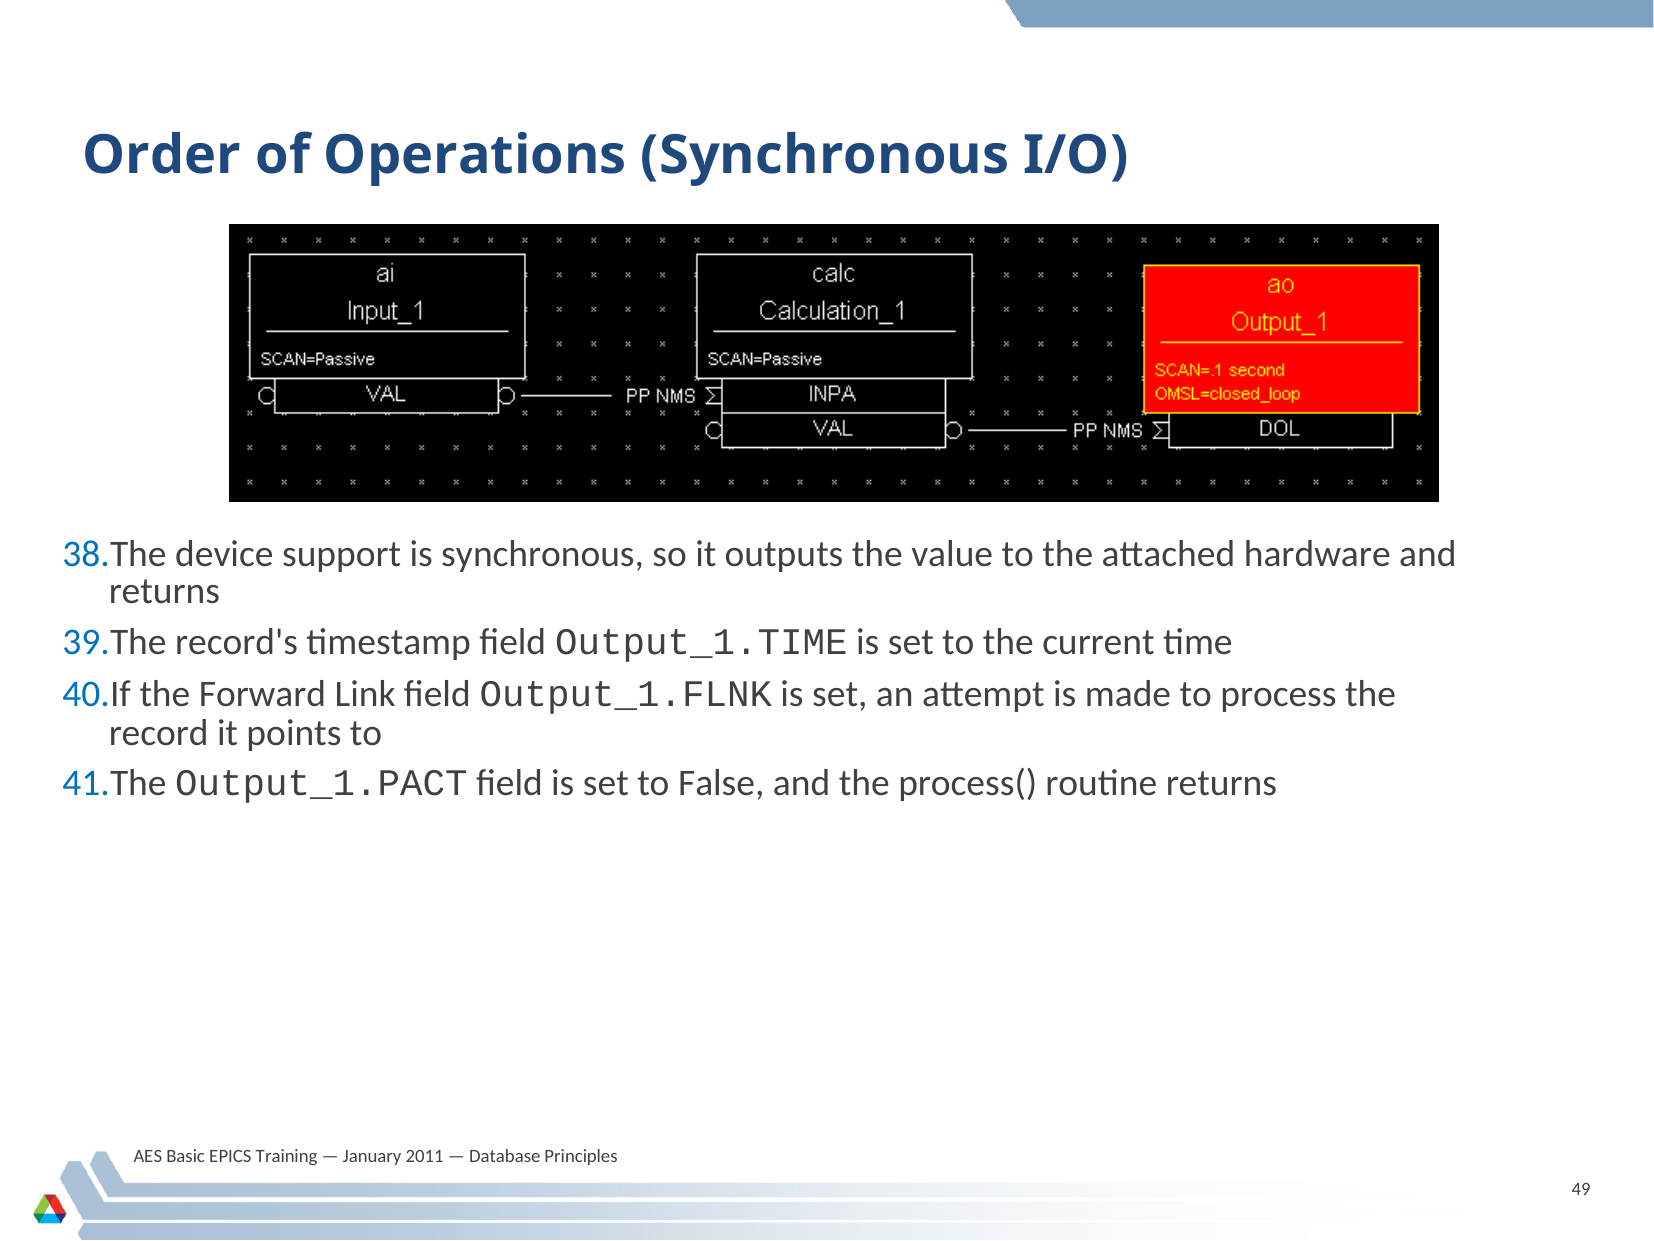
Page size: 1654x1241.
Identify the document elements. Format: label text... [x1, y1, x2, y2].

picture [229, 224, 1439, 502]
picture [0, 1143, 1654, 1240]
list The device support is synchronous, so it outputs the value to the attached hardware and returns The record's timestamp field Output_1.TIME is set to the current time If the Forward Link field Output_1.FLNK is set, an attempt is made to process the record it points to The Output_1.PACT field is set to False, and the process() routine returns [62, 538, 1498, 879]
picture [0, 0, 1654, 29]
title Order of Operations (Synchronous I/O) [82, 121, 1571, 185]
